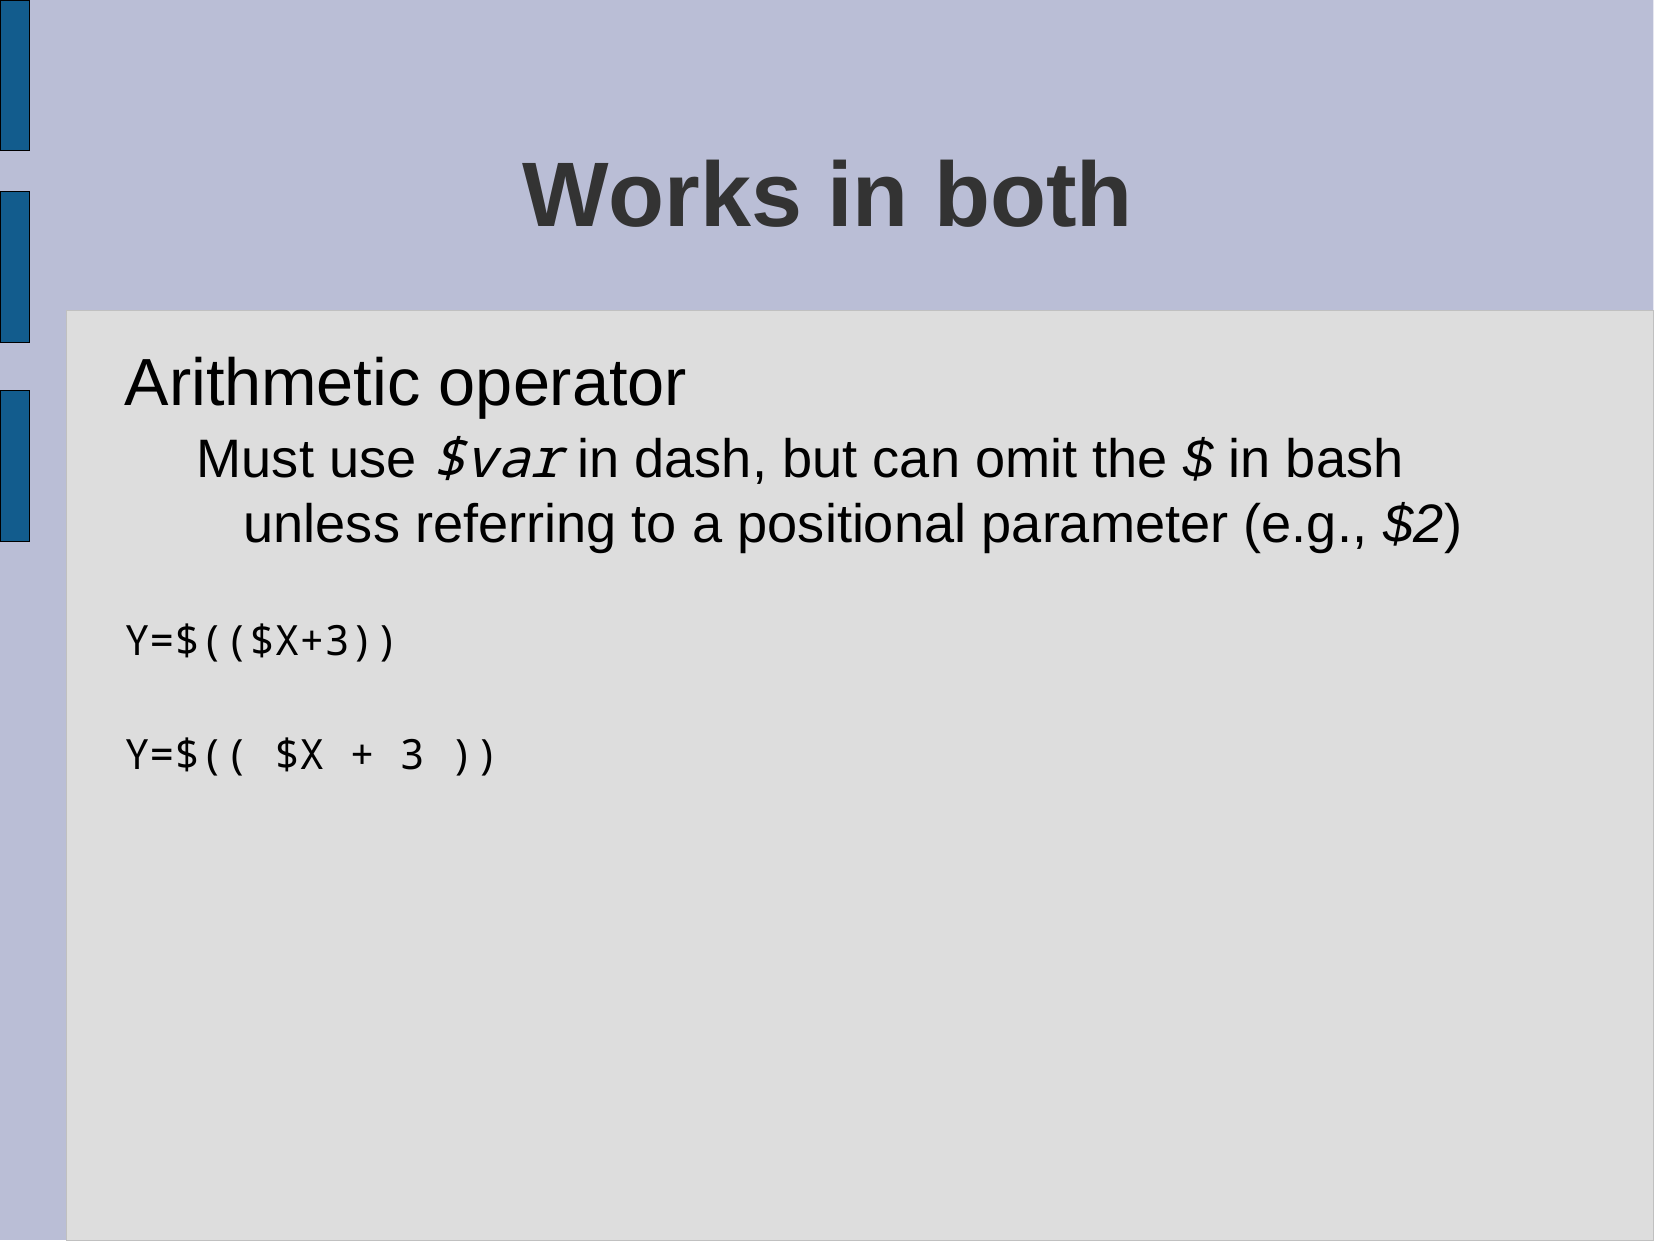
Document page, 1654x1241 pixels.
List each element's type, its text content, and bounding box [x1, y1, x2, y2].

title Works in both [121, 98, 1534, 291]
list Arithmetic operator Must use $var in dash, but can omit the $ in bash unless referring to a positional parameter (e.g., $2) Y=$(($X+3)) Y=$(( $X + 3 )) [121, 344, 1534, 1112]
